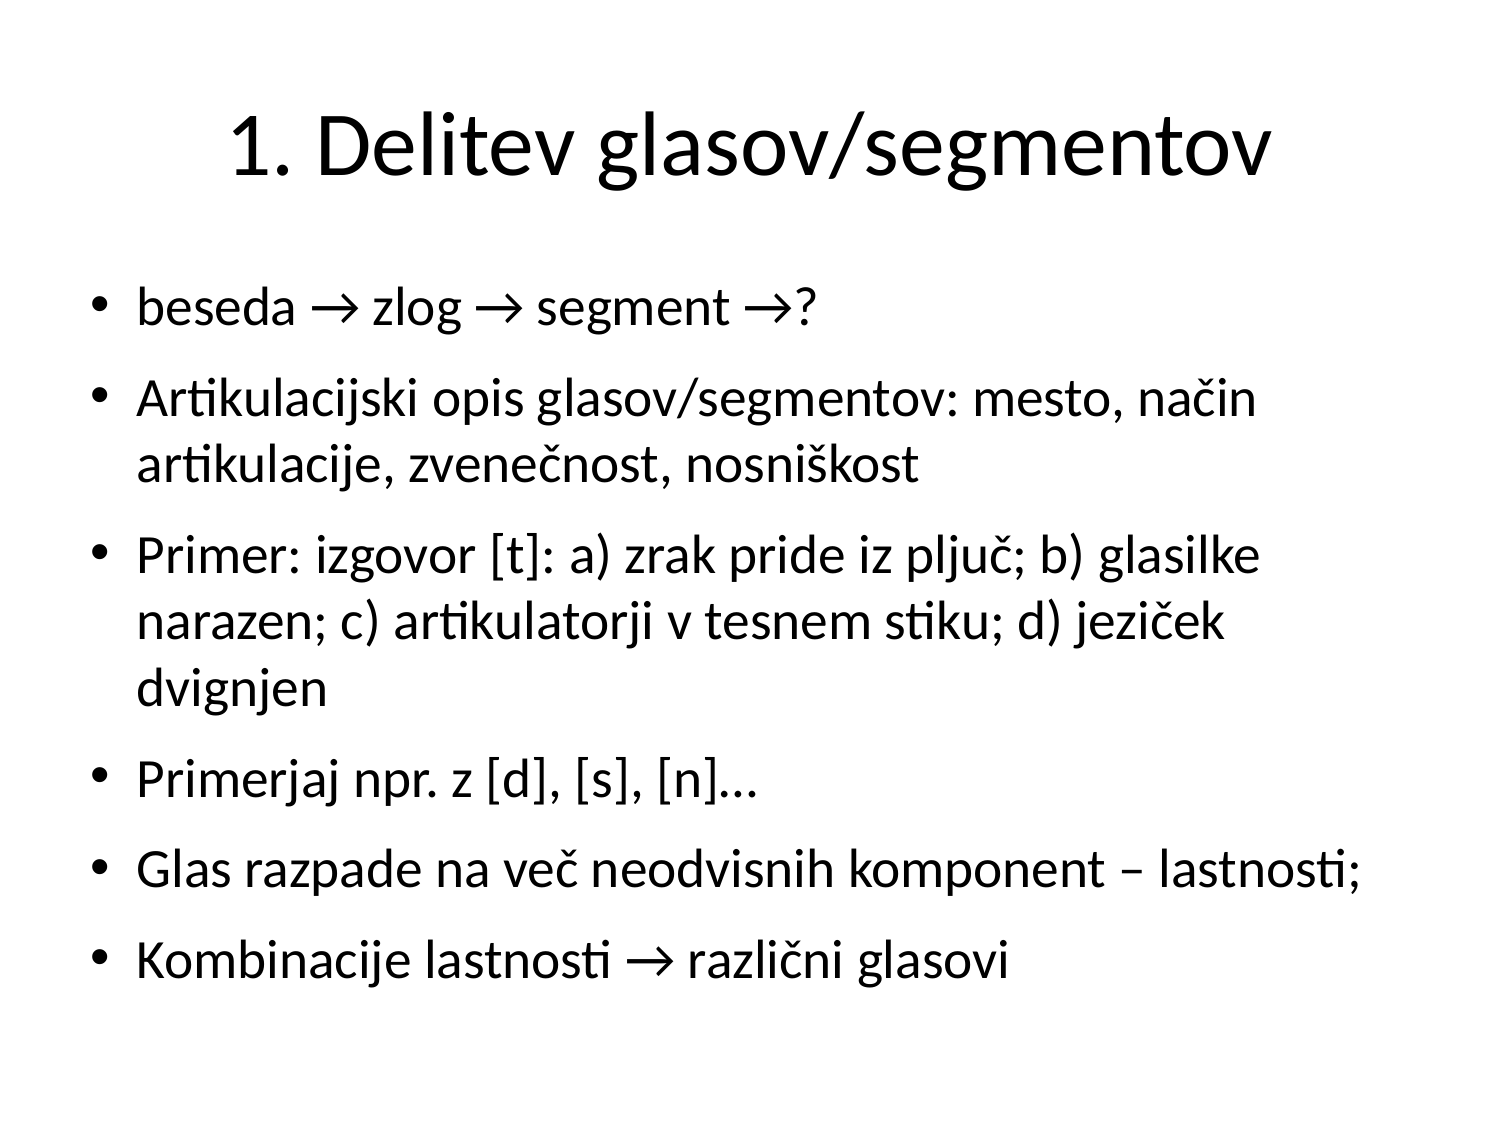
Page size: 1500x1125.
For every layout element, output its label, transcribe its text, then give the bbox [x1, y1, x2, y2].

title 1. Delitev glasov/segmentov [75, 45, 1425, 233]
list beseda → zlog → segment →? Artikulacijski opis glasov/segmentov: mesto, način artikulacije, zvenečnost, nosniškost Primer: izgovor [t]: a) zrak pride iz pljuč; b) glasilke narazen; c) artikulatorji v tesnem stiku; d) jeziček dvignjen Primerjaj npr. z [d], [s], [n]… Glas razpade na več neodvisnih komponent – lastnosti; Kombinacije lastnosti → različni glasovi [75, 262, 1425, 1005]
